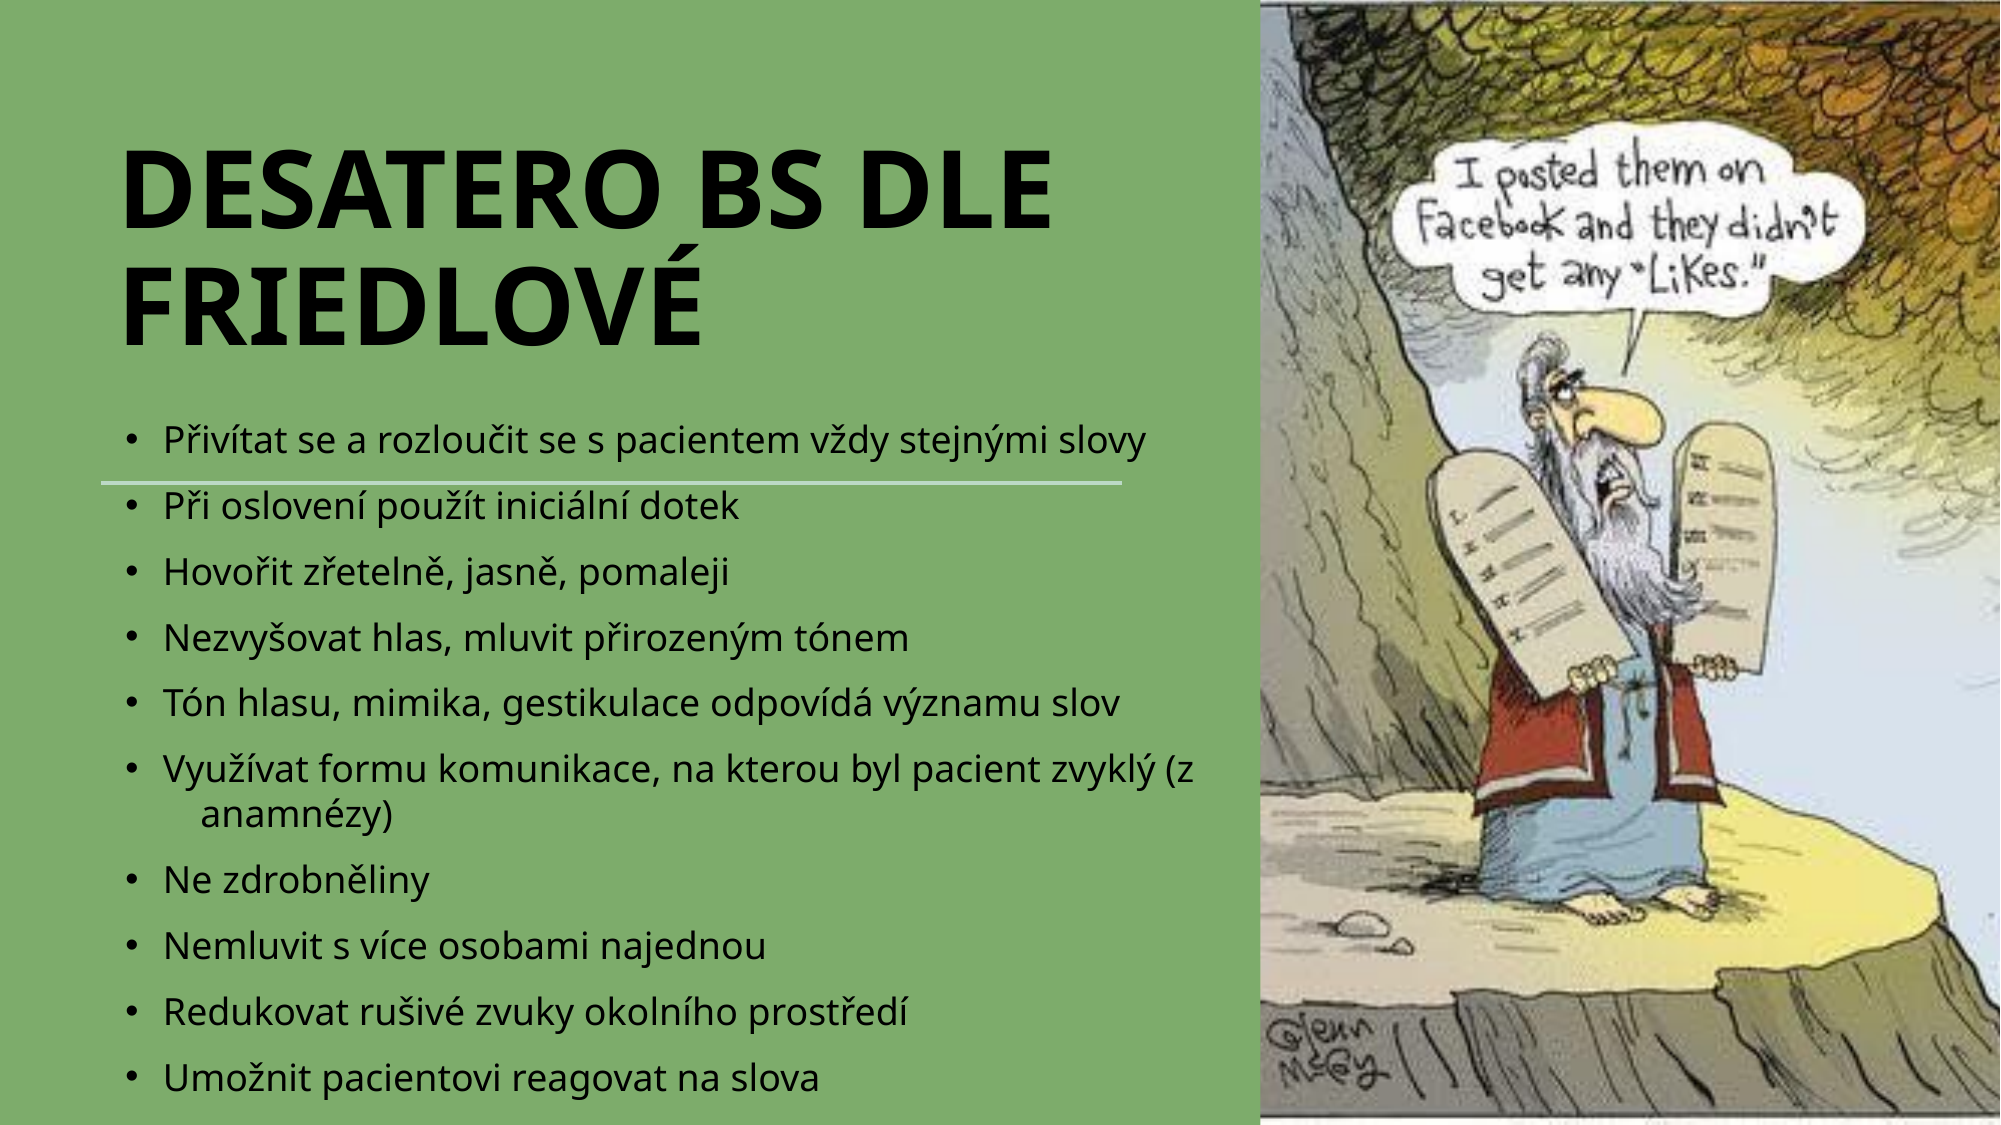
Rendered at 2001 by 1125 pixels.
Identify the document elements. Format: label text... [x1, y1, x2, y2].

text_box [0, 0, 1260, 1125]
picture [1260, 0, 2000, 1125]
title DESATERO BS DLE FRIEDLOVÉ [102, 123, 1131, 376]
list Přivítat se a rozloučit se s pacientem vždy stejnými slovy Při oslovení použít iniciální dotek Hovořit zřetelně, jasně, pomaleji Nezvyšovat hlas, mluvit přirozeným tónem Tón hlasu, mimika, gestikulace odpovídá významu slov Využívat formu komunikace, na kterou byl pacient zvyklý (z anamnézy) Ne zdrobněliny Nemluvit s více osobami najednou Redukovat rušivé zvuky okolního prostředí Umožnit pacientovi reagovat na slova [110, 408, 1260, 1125]
